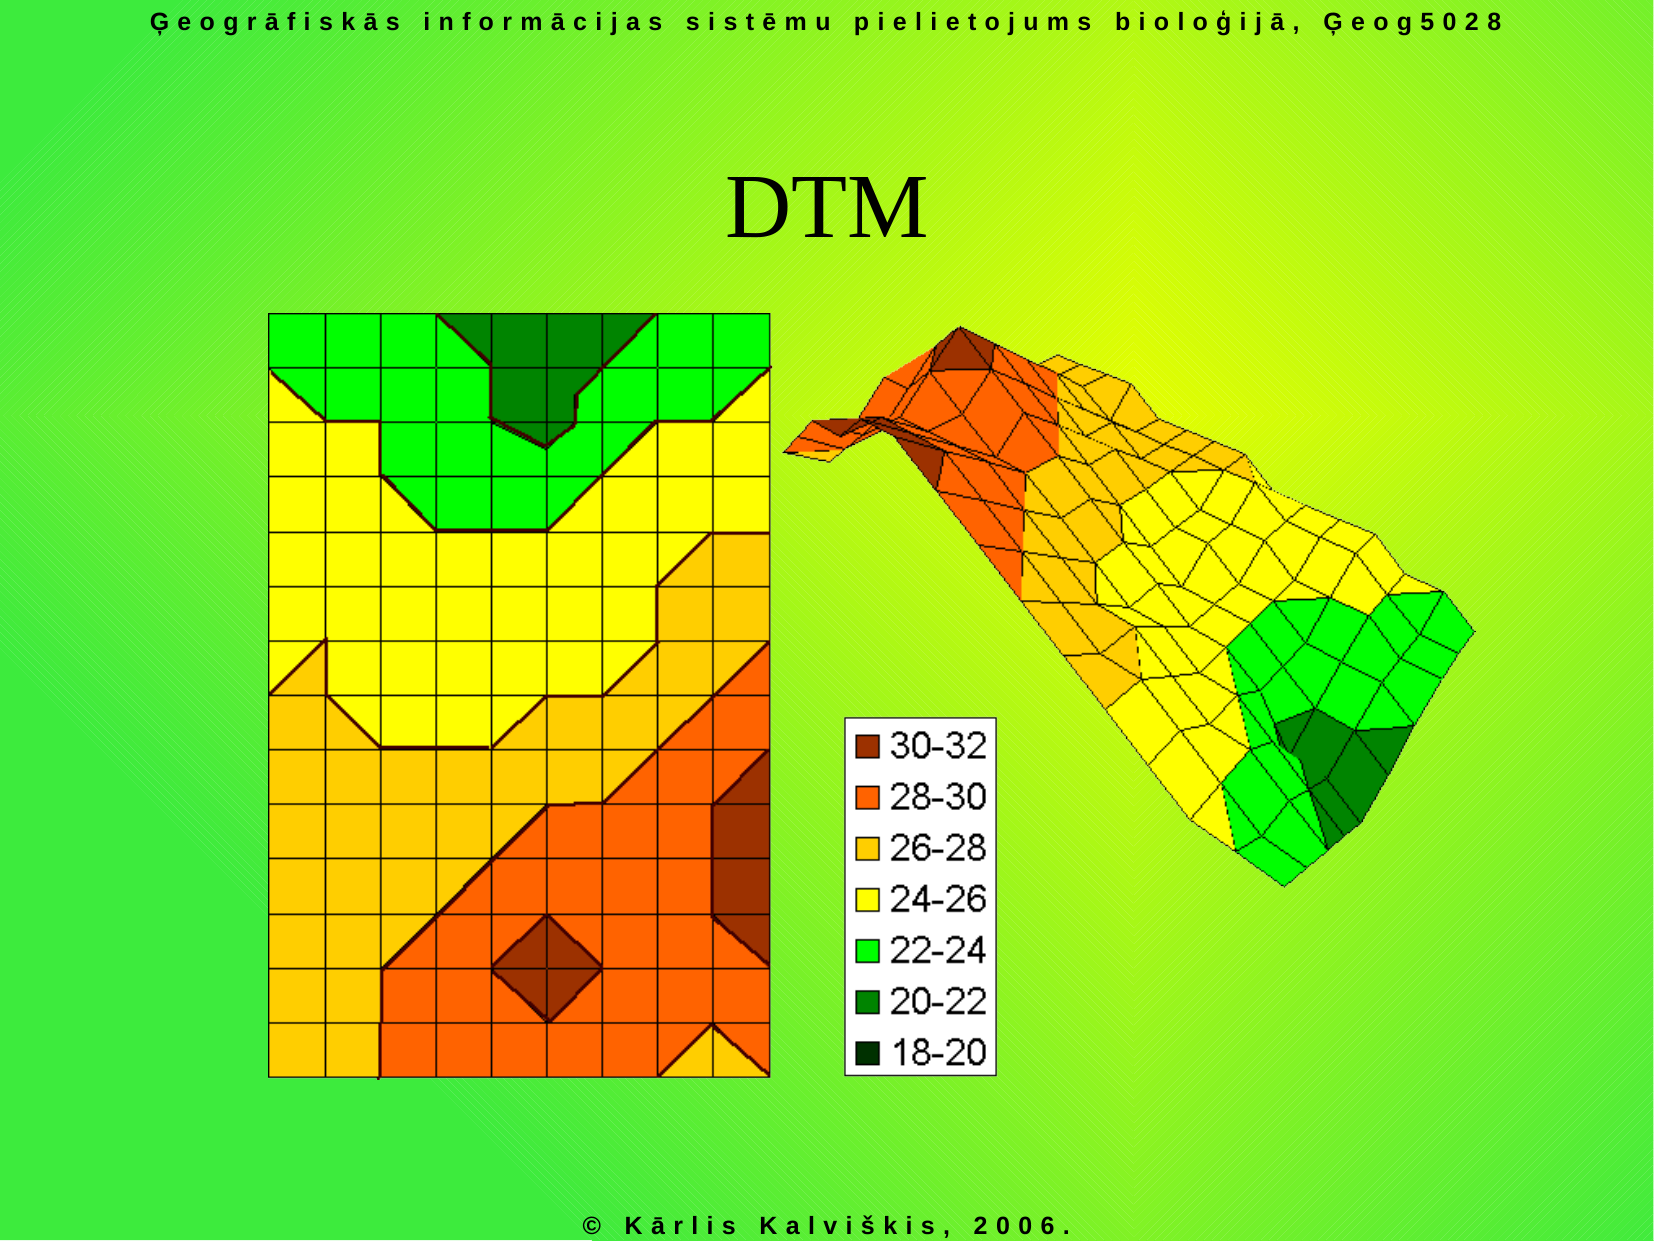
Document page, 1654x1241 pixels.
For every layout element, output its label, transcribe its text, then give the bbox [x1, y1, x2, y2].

title DTM [121, 102, 1534, 311]
picture [268, 313, 1476, 1080]
